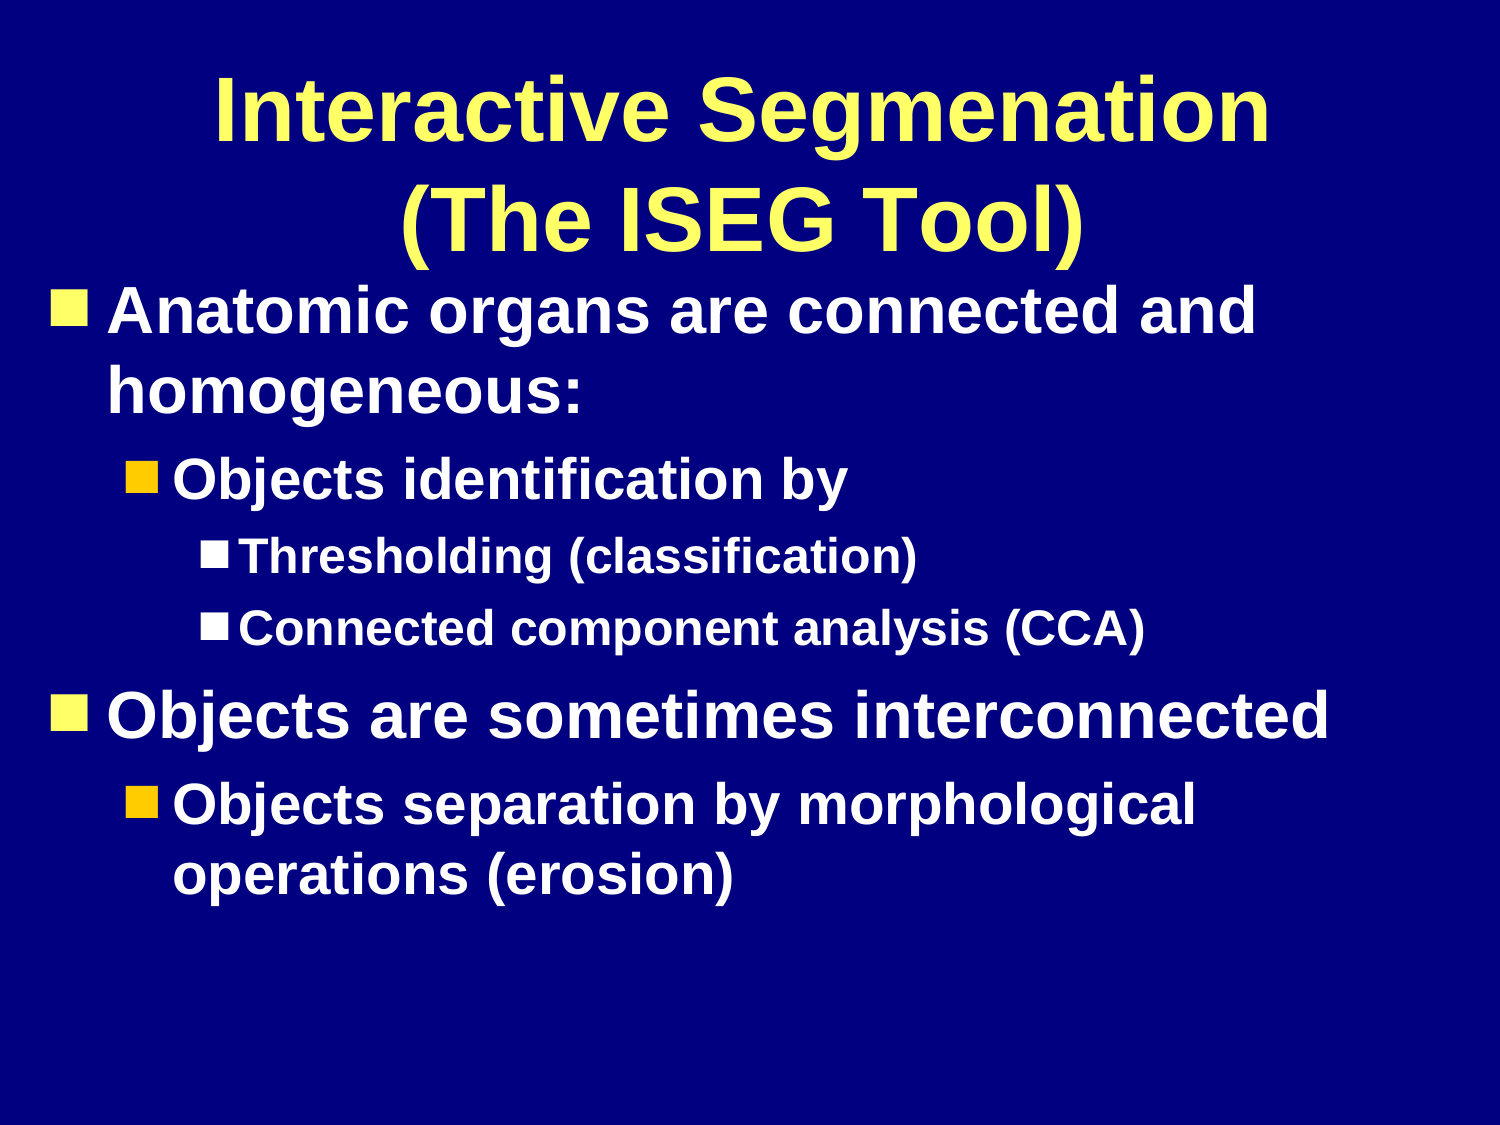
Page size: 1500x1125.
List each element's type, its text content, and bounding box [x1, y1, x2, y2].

list Anatomic organs are connected and homogeneous: Objects identification by Thresholding (classification) Connected component analysis (CCA) Objects are sometimes interconnected Objects separation by morphological operations (erosion) [35, 260, 1500, 1112]
title Interactive Segmenation (The ISEG Tool) [99, 13, 1388, 260]
